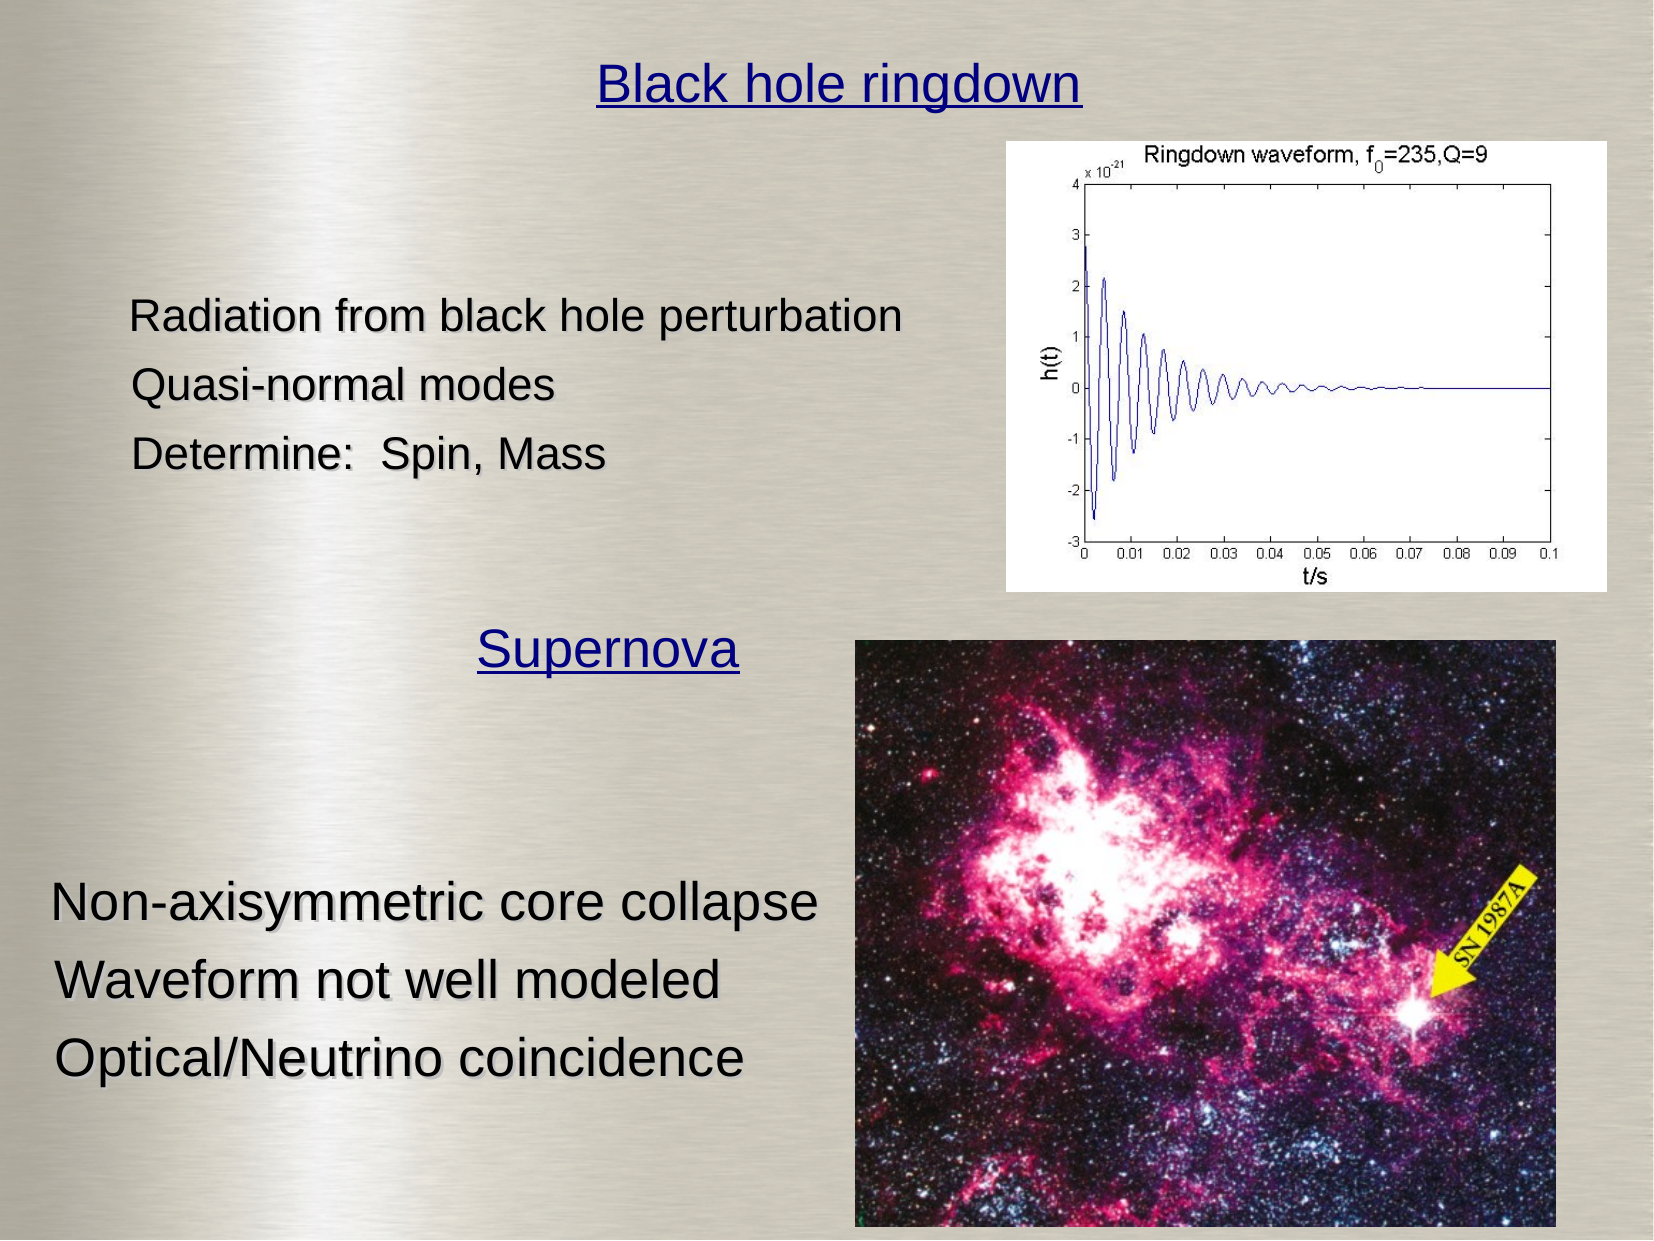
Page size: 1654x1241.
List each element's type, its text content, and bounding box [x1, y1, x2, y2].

text_box Supernova [461, 611, 750, 687]
text_box Radiation from black hole perturbation Quasi-normal modes Determine: Spin, Mass [103, 282, 918, 487]
picture [0, 0, 1654, 1240]
text_box Black hole ringdown [581, 46, 1088, 122]
text_box Non-axisymmetric core collapse Waveform not well modeled Optical/Neutrino coincidence [25, 864, 834, 1096]
